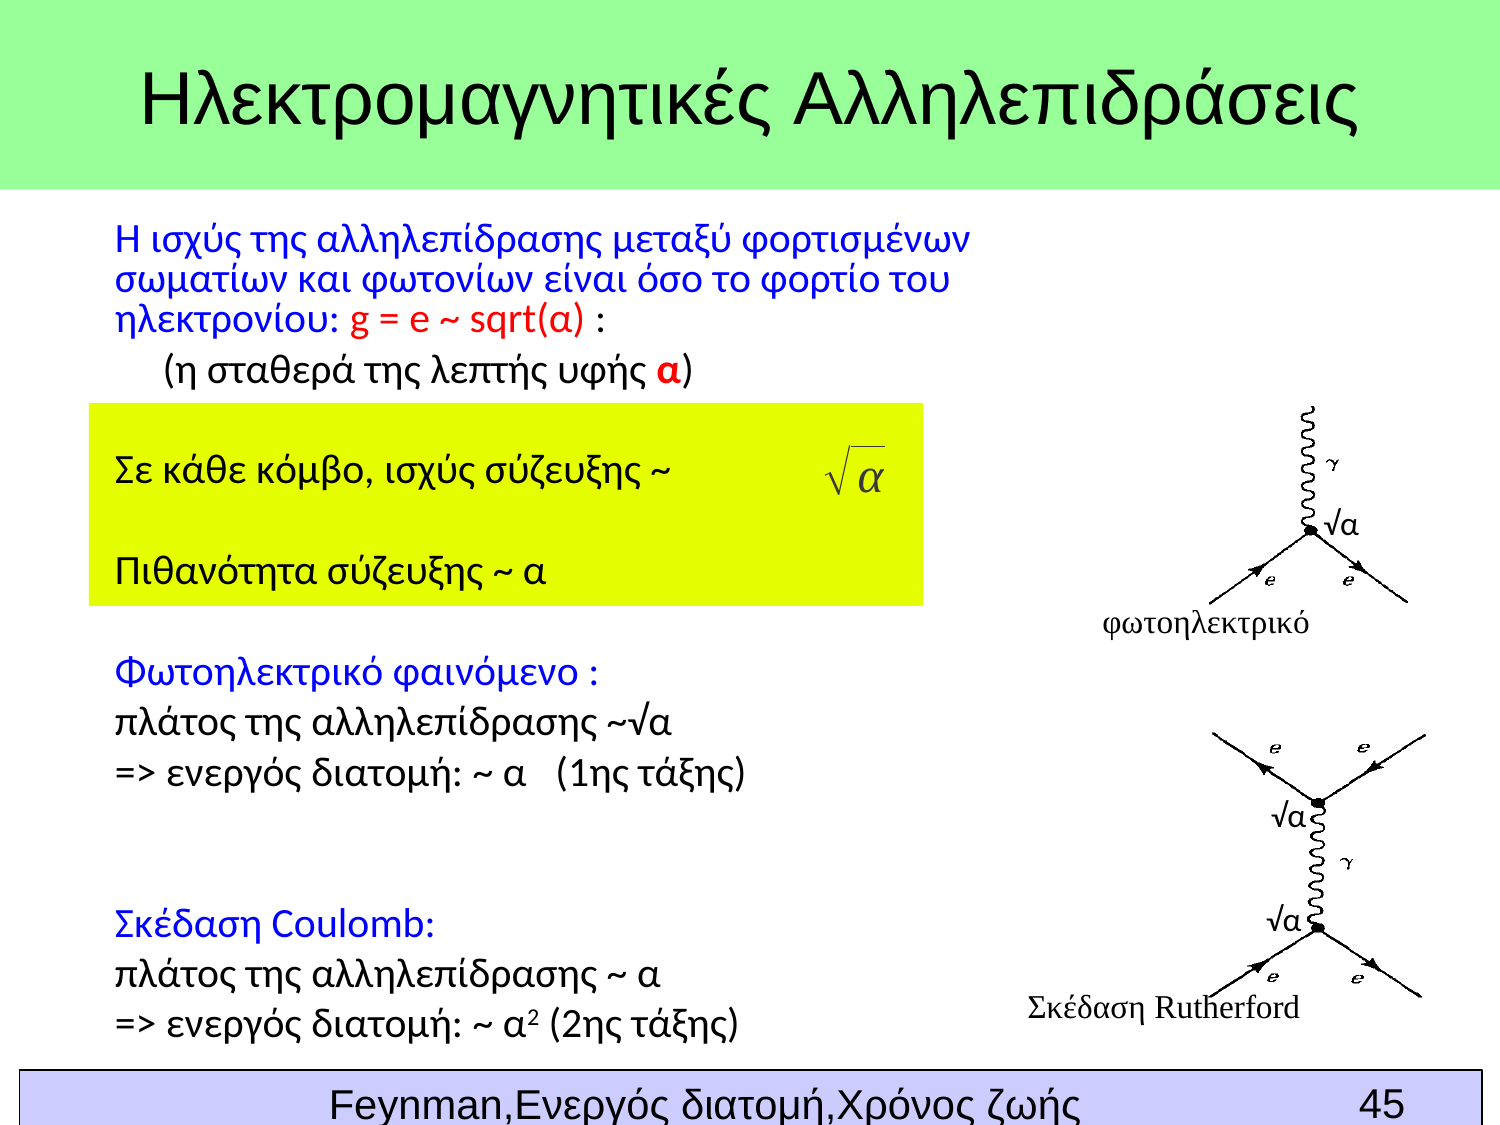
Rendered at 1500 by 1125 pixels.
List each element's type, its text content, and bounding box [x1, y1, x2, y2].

picture [1192, 723, 1428, 977]
chart [811, 442, 903, 503]
text_box √α [1256, 786, 1321, 843]
text_box √α [1251, 890, 1317, 946]
text_box Σκέδαση Rutherford [1012, 977, 1440, 1034]
text_box Η ισχύς της αλληλεπίδρασης μεταξύ φορτισμένων σωματίων και φωτονίων είναι όσο το φορτίο του ηλεκτρονίου: g = e ~ sqrt(α) : (η σταθερά της λεπτής υφής α) Σε κάθε κόμβο, ισχύς σύζευξης ~ Πιθανότητα σύζευξης ~ α Φωτοηλεκτρικό φαινόμενο : πλάτος της αλληλεπίδρασης ~√α => ενεργός διατομή: ~ α (1ης τάξης) Σκέδαση Coulomb: πλάτος της αλληλεπίδρασης ~ α => ενεργός διατομή: ~ α2 (2ης τάξης) [99, 213, 1152, 941]
text_box √α [1308, 494, 1374, 550]
text_box [88, 402, 99, 606]
text_box φωτοηλεκτρικό [1087, 592, 1444, 649]
picture [1179, 399, 1434, 610]
text_box Ηλεκτρομαγνητικές Αλληλεπιδράσεις [0, 0, 1500, 190]
